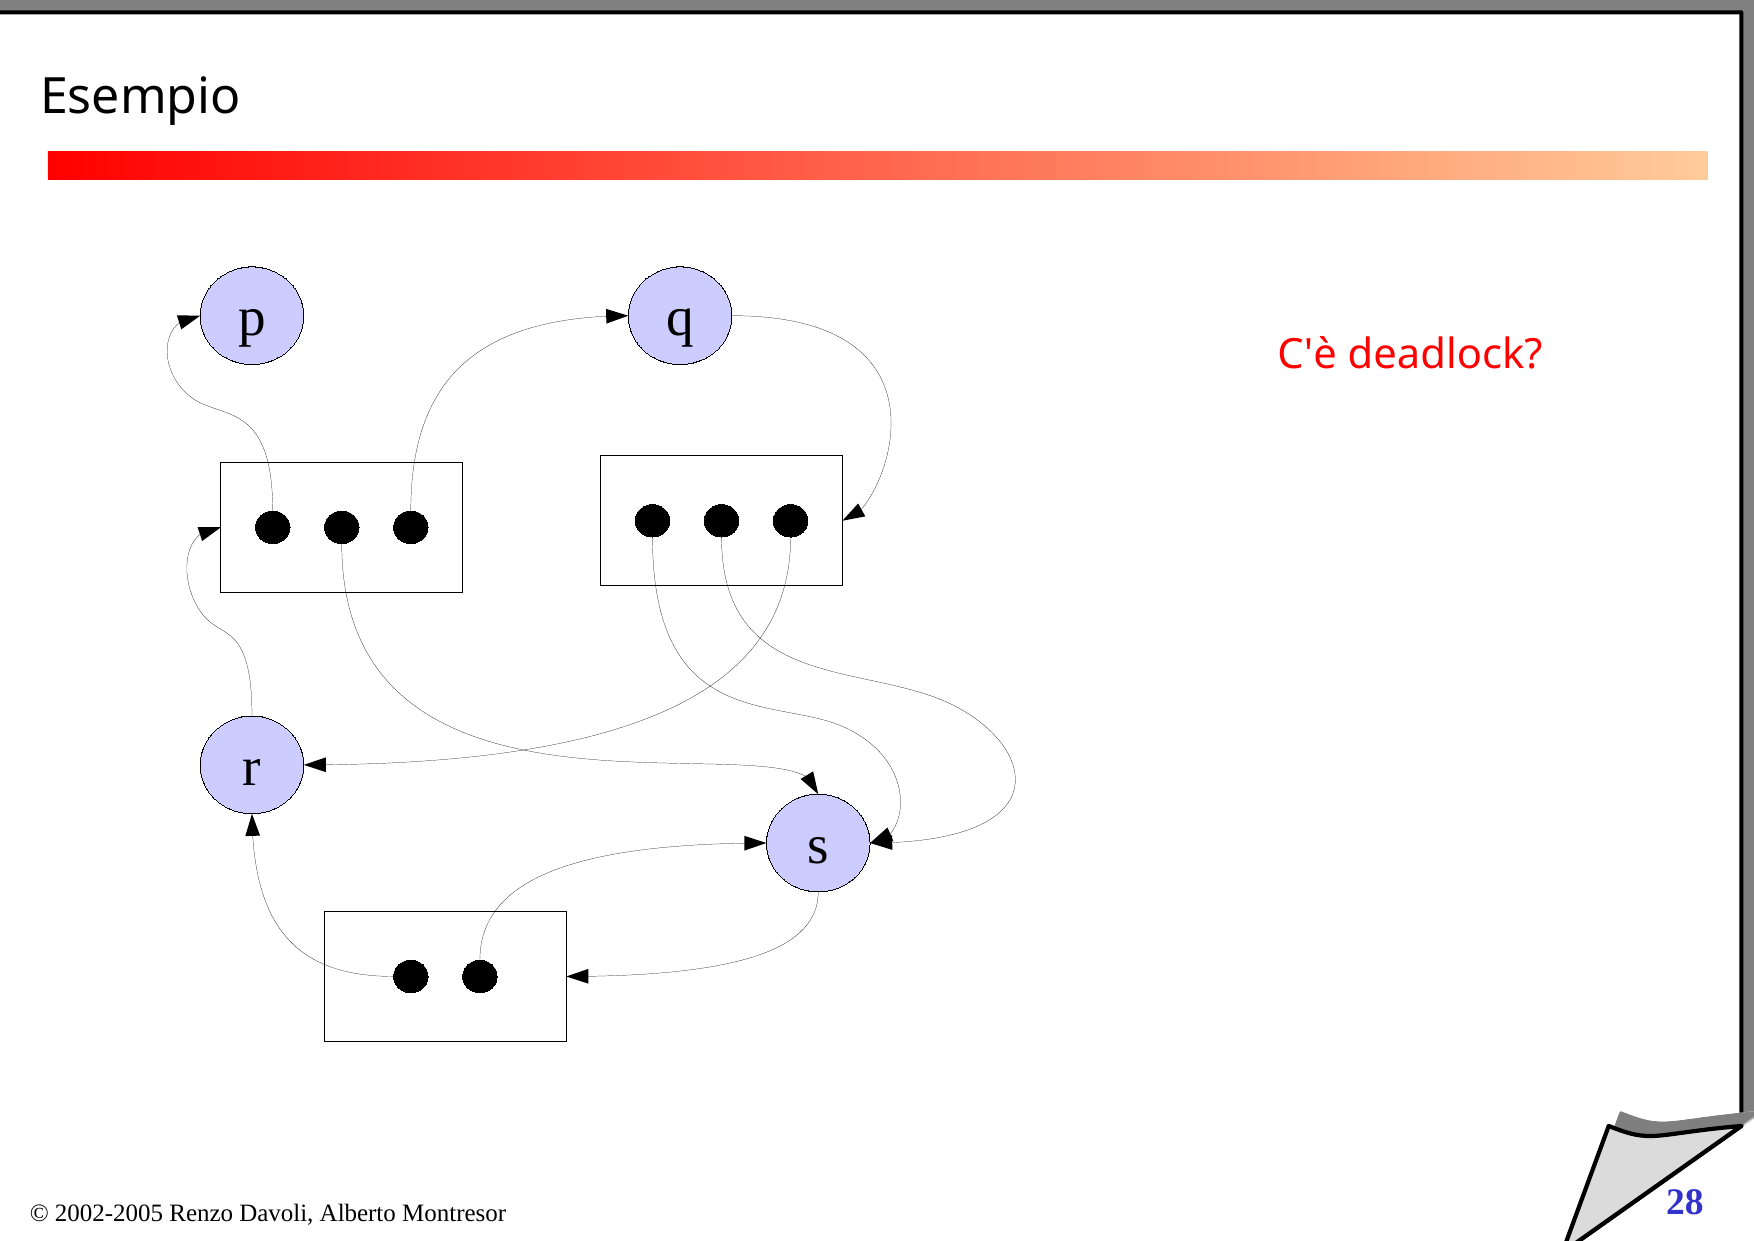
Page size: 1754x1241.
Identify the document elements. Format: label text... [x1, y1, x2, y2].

text_box [324, 511, 360, 544]
text_box q [750, 152, 754, 179]
text_box [393, 960, 429, 993]
text_box s [766, 794, 871, 892]
text_box [635, 504, 670, 537]
text_box [255, 511, 291, 544]
text_box C'è deadlock? [1277, 321, 1593, 386]
text_box [462, 960, 498, 993]
text_box [393, 511, 429, 544]
text_box q [628, 266, 732, 365]
text_box [773, 504, 808, 538]
text_box [704, 504, 739, 537]
title Esempio [40, 49, 1714, 144]
text_box p [200, 266, 304, 365]
text_box r [200, 716, 304, 814]
